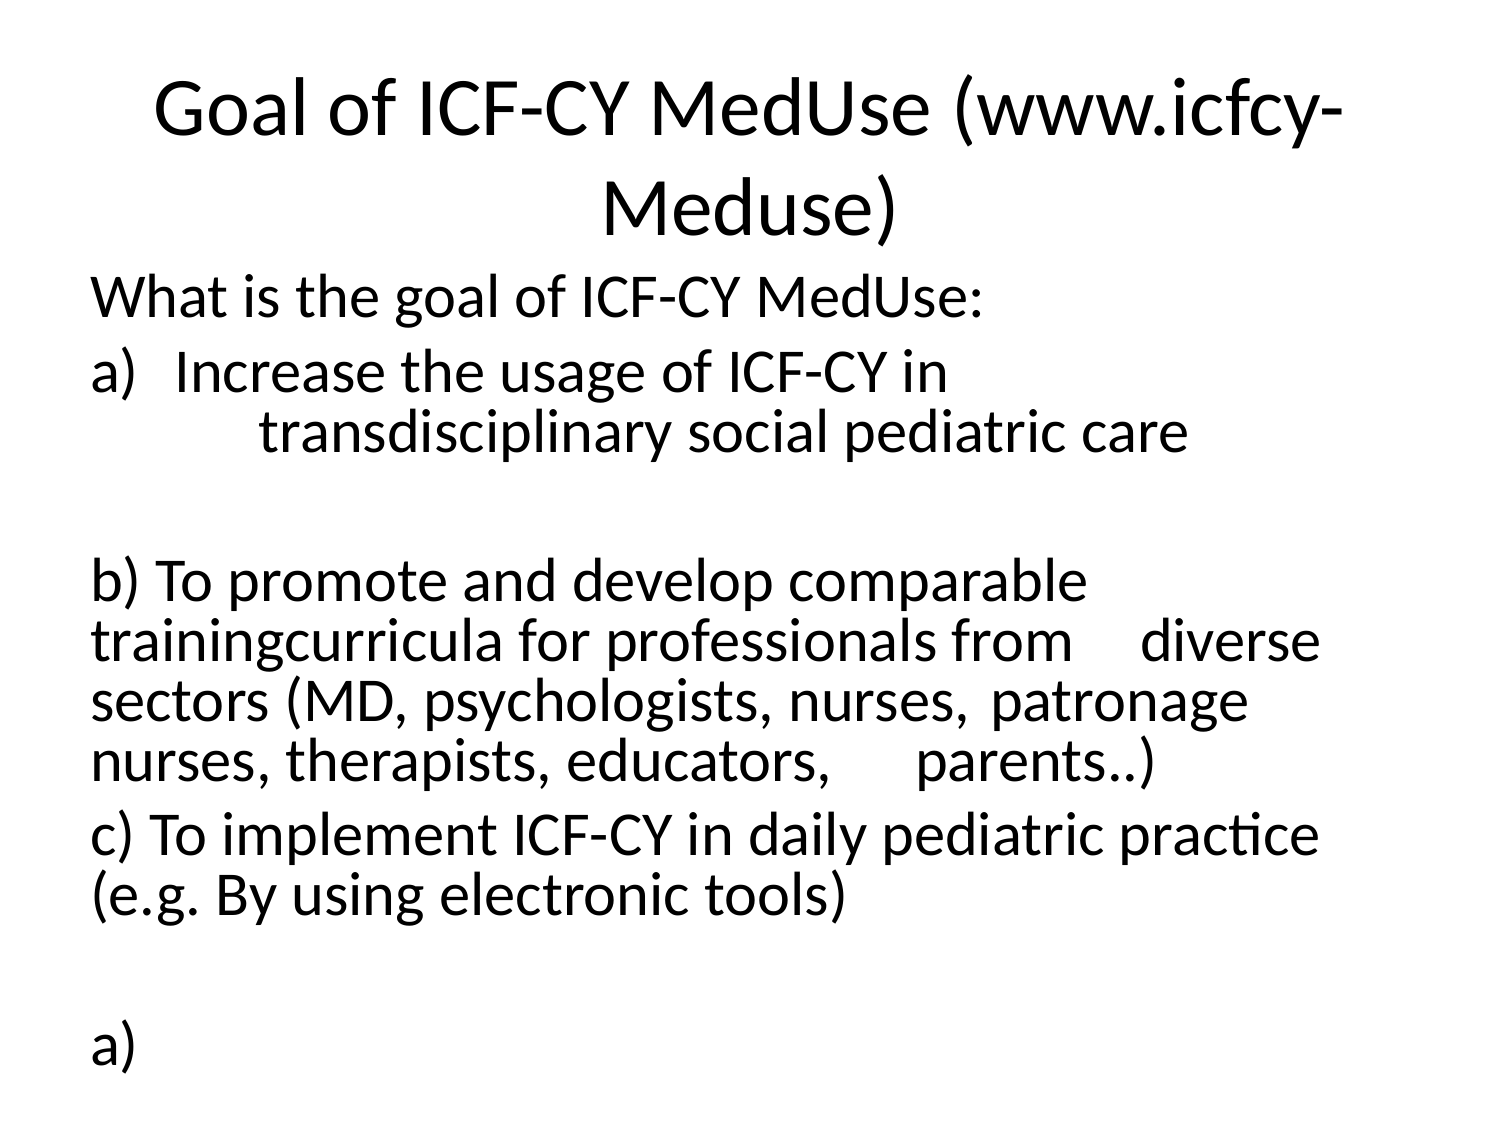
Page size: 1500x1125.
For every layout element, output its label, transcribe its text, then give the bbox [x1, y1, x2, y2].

title Goal of ICF-CY MedUse (www.icfcy-Meduse) [75, 45, 1426, 233]
list What is the goal of ICF-CY MedUse: Increase the usage of ICF-CY in transdisciplinary social pediatric care b) To promote and develop comparable trainingcurricula for professionals from diverse sectors (MD, psychologists, nurses, patronage nurses, therapists, educators, parents..) c) To implement ICF-CY in daily pediatric practice (e.g. By using electronic tools) [75, 262, 1426, 1005]
